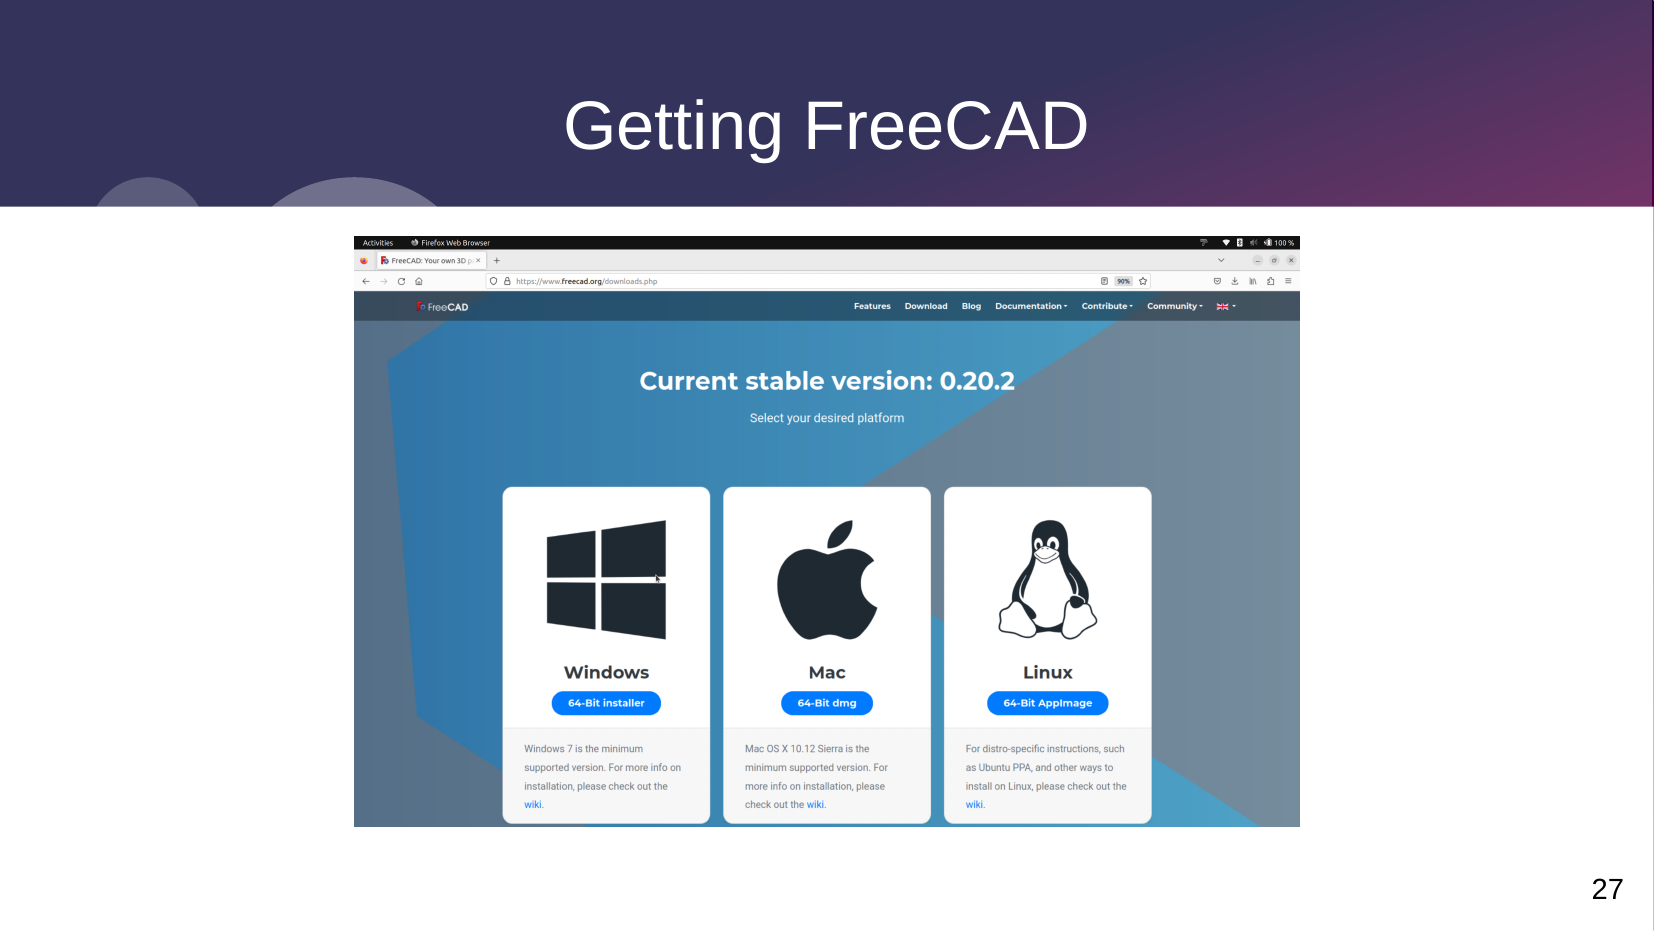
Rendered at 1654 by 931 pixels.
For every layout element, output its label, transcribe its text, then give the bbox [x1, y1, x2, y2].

title Getting FreeCAD [88, 44, 1565, 207]
picture [354, 236, 1300, 827]
